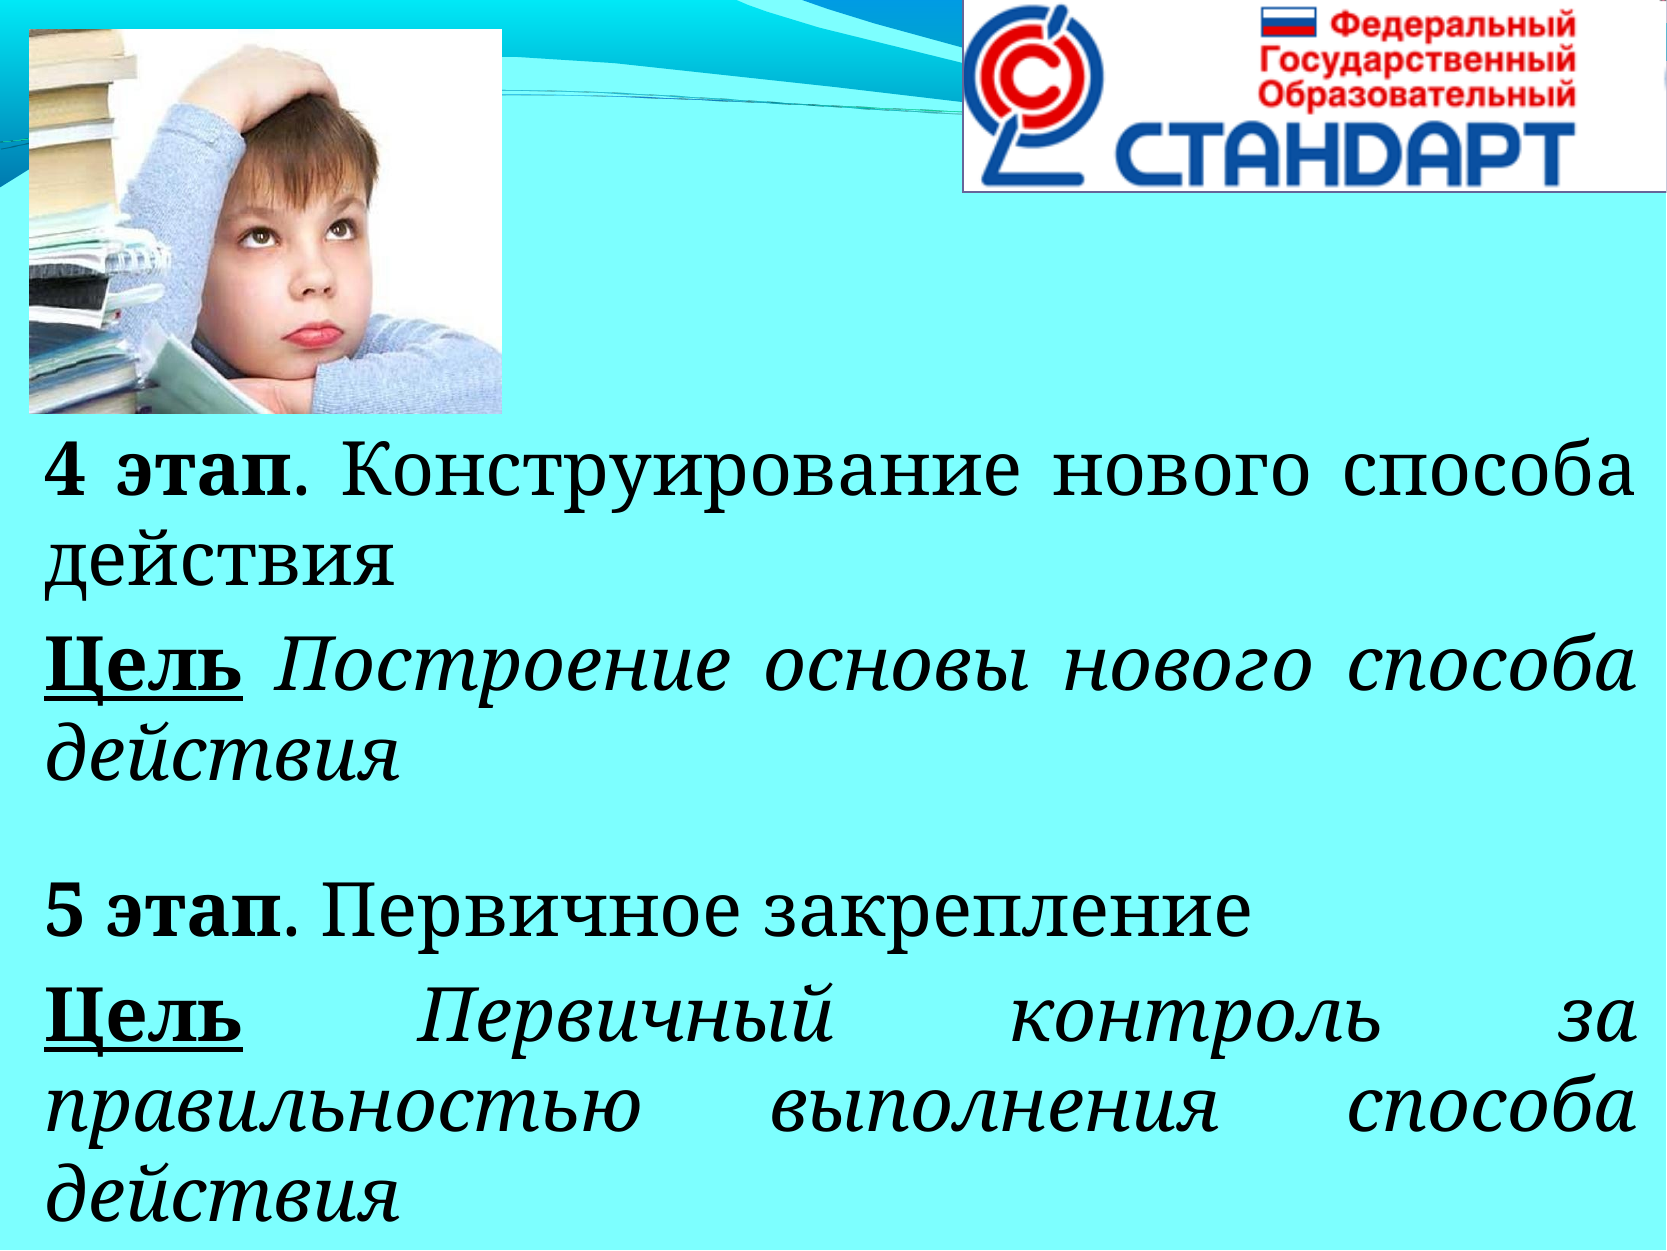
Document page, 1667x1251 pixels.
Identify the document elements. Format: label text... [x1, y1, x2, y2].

picture [0, 29, 962, 414]
text_box 4 этап. Конструирование нового способа действия Цель Построение основы нового способа действия 5 этап. Первичное закрепление Цель Первичный контроль за правильностью выполнения способа действия [29, 413, 1654, 1241]
picture [963, 0, 1667, 192]
